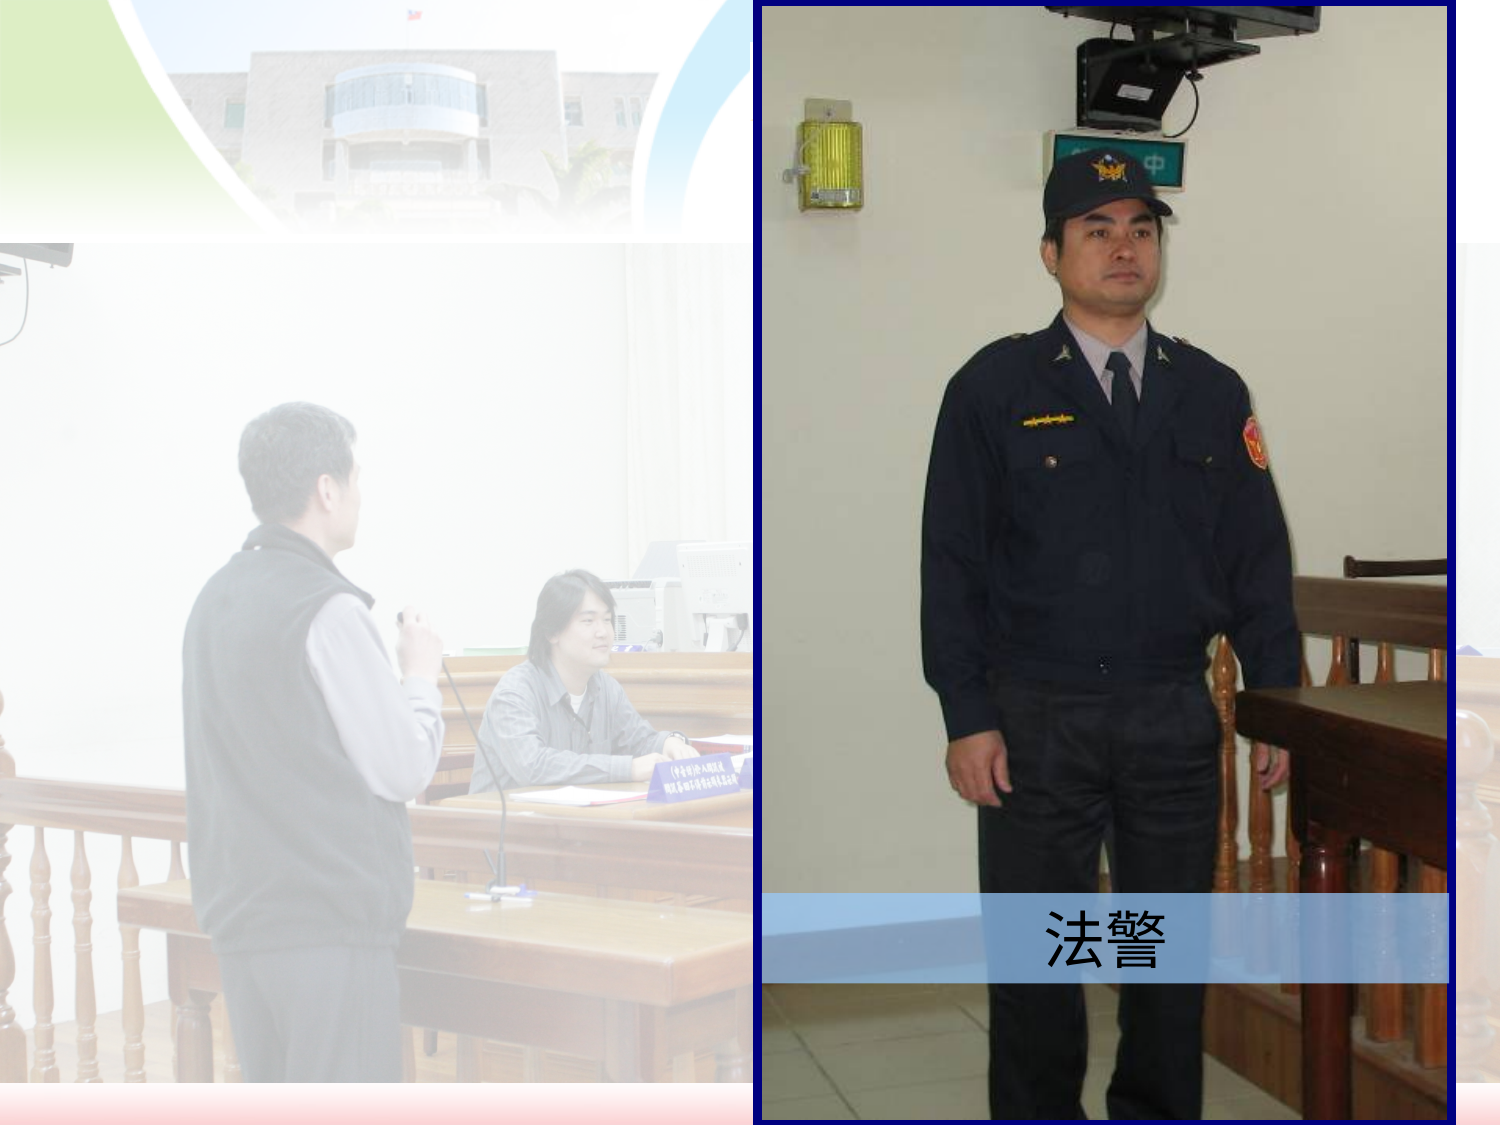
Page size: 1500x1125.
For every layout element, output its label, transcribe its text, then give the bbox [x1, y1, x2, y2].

text_box [0, 0, 753, 1125]
text_box [1456, 0, 1500, 1125]
picture [761, 5, 1447, 893]
picture [761, 984, 1447, 1121]
text_box 法警 [761, 893, 1450, 984]
